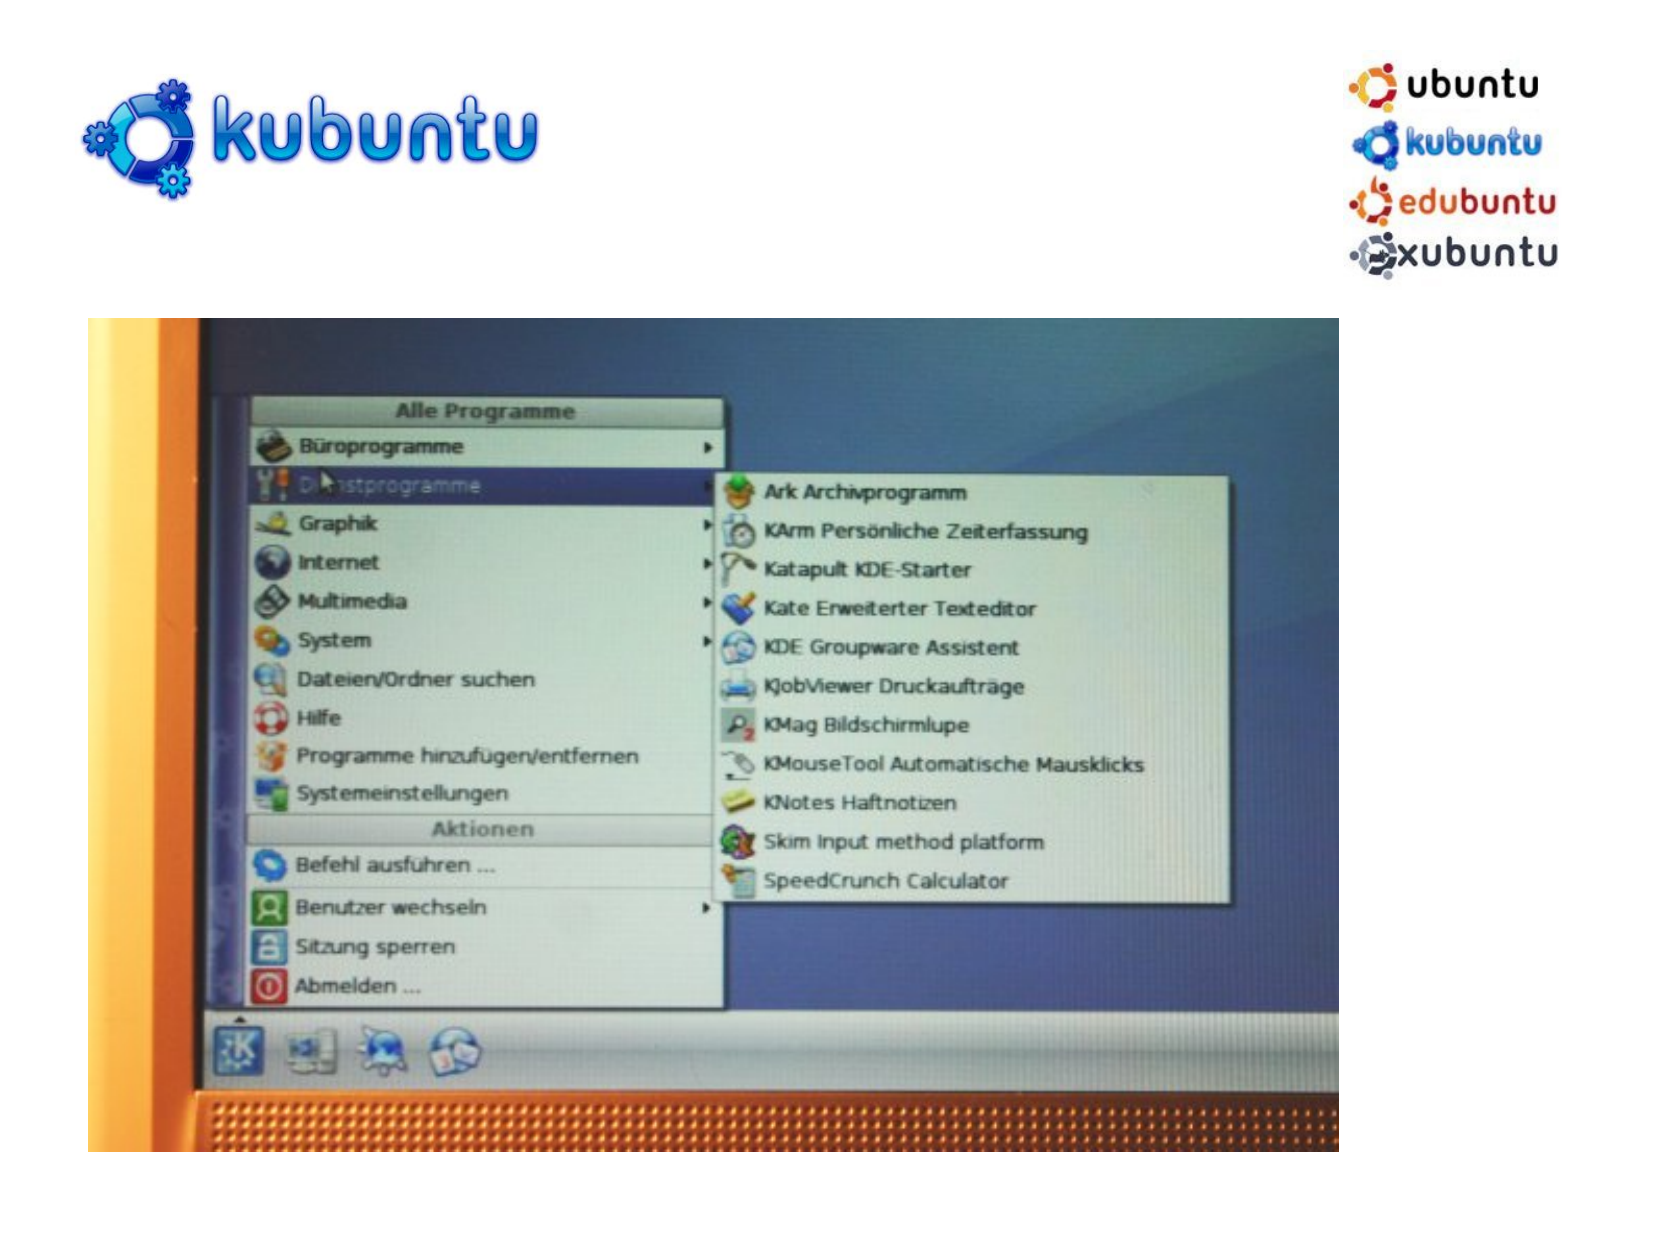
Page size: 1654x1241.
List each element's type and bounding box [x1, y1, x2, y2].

picture [1343, 50, 1565, 296]
picture [88, 318, 1339, 1152]
picture [59, 58, 562, 219]
